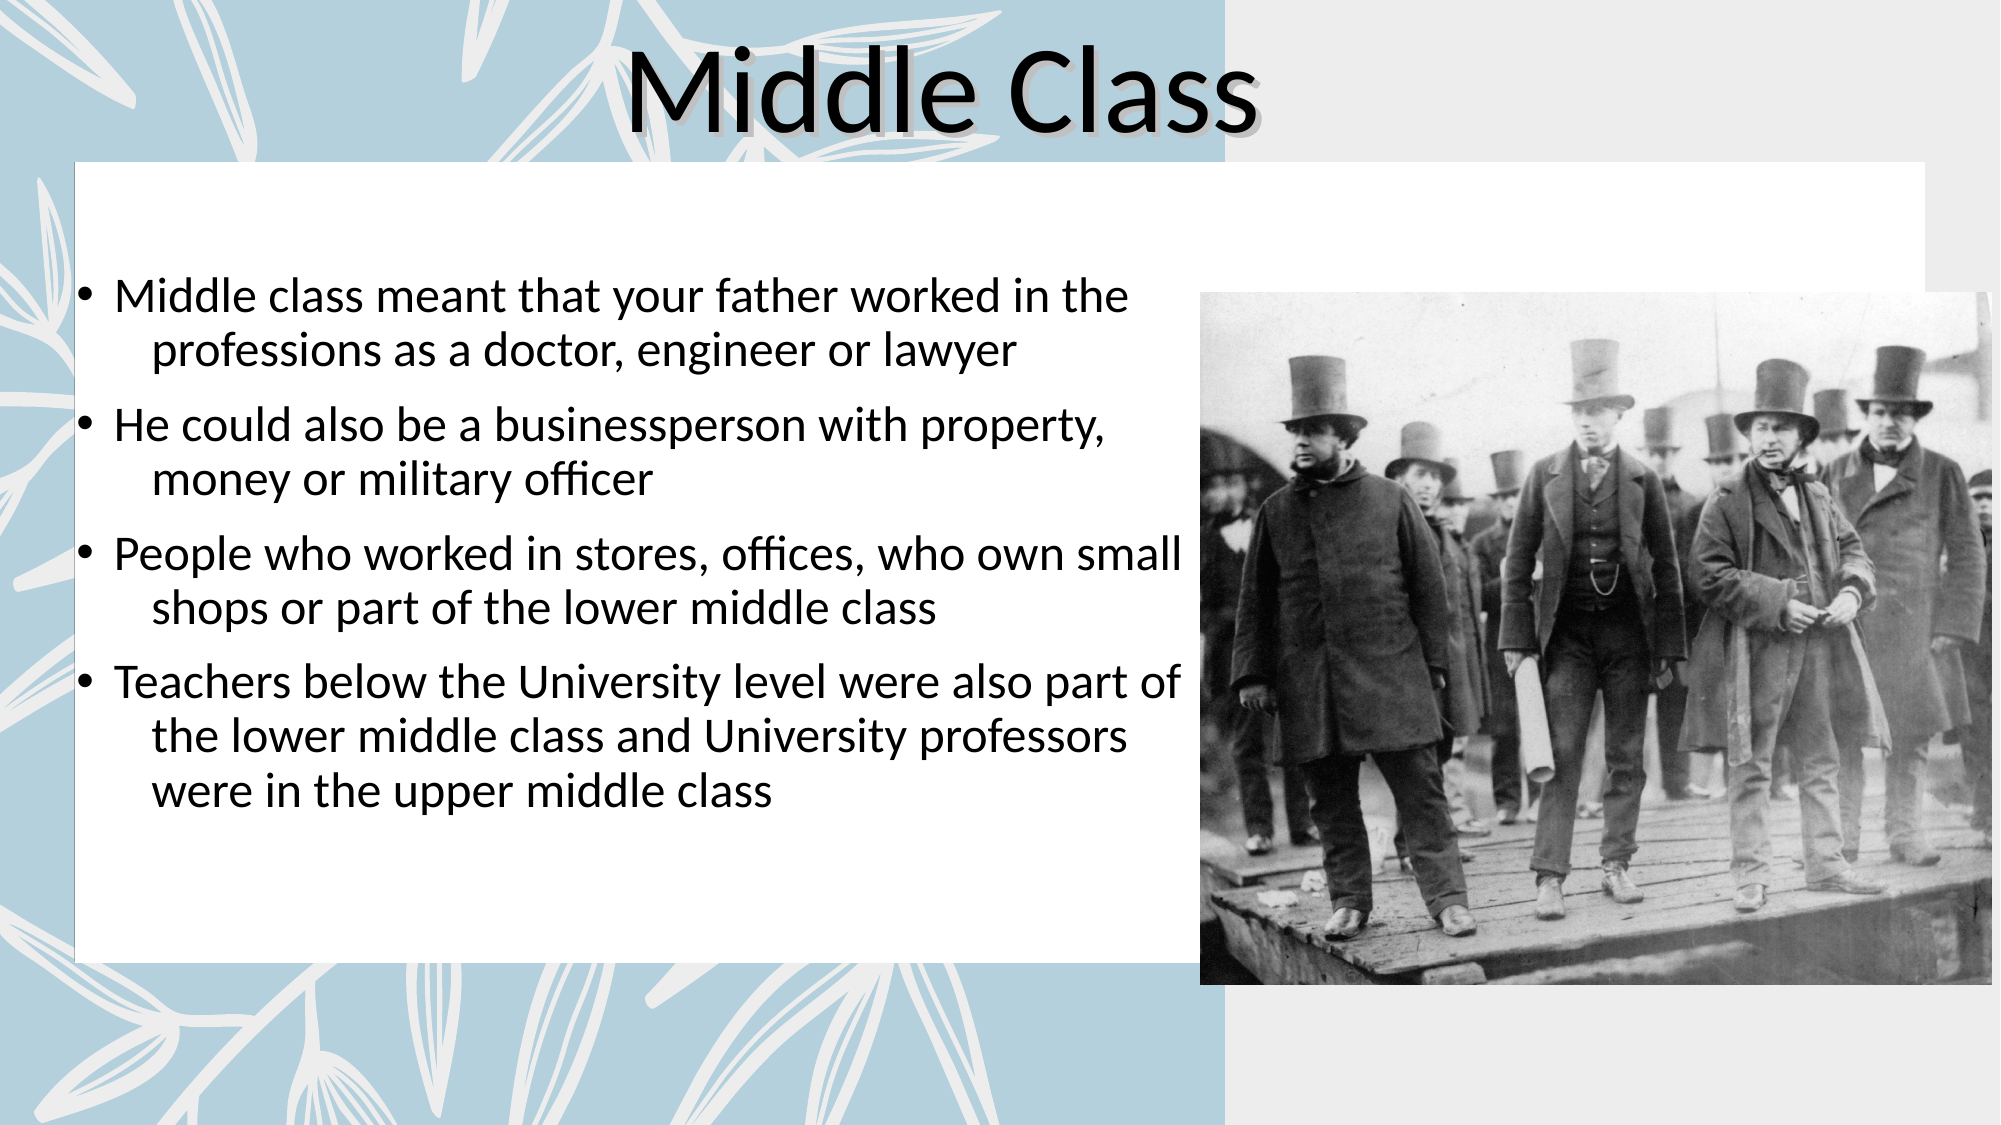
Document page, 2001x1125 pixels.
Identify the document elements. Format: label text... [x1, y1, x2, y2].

text_box [0, 0, 2000, 1125]
text_box Middle Class [607, 0, 1277, 165]
picture [1200, 292, 1992, 985]
list Middle class meant that your father worked in the professions as a doctor, engineer or lawyer He could also be a businessperson with property, money or military officer People who worked in stores, offices, who own small shops or part of the lower middle class Teachers below the University level were also part of the lower middle class and University professors were in the upper middle class [61, 261, 1218, 1081]
